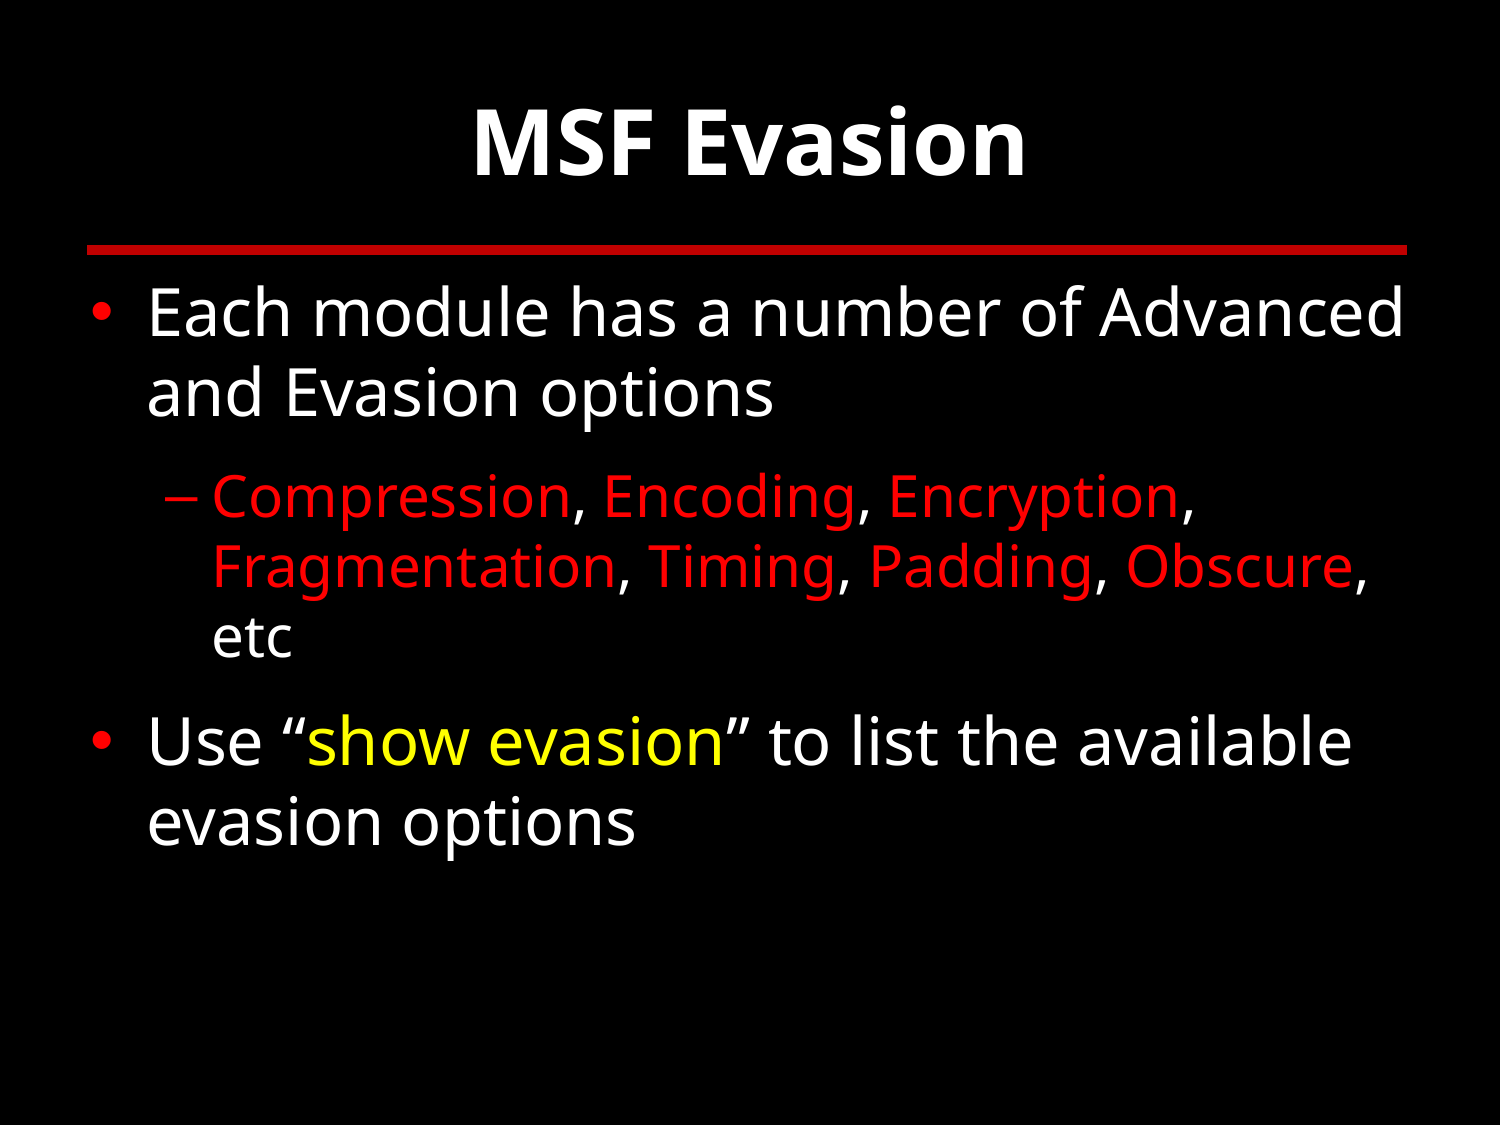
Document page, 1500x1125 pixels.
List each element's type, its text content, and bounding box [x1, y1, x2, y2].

title MSF Evasion [75, 45, 1425, 233]
list Each module has a number of Advanced and Evasion options Compression, Encoding, Encryption, Fragmentation, Timing, Padding, Obscure, etc Use “show evasion” to list the available evasion options [75, 262, 1425, 1005]
